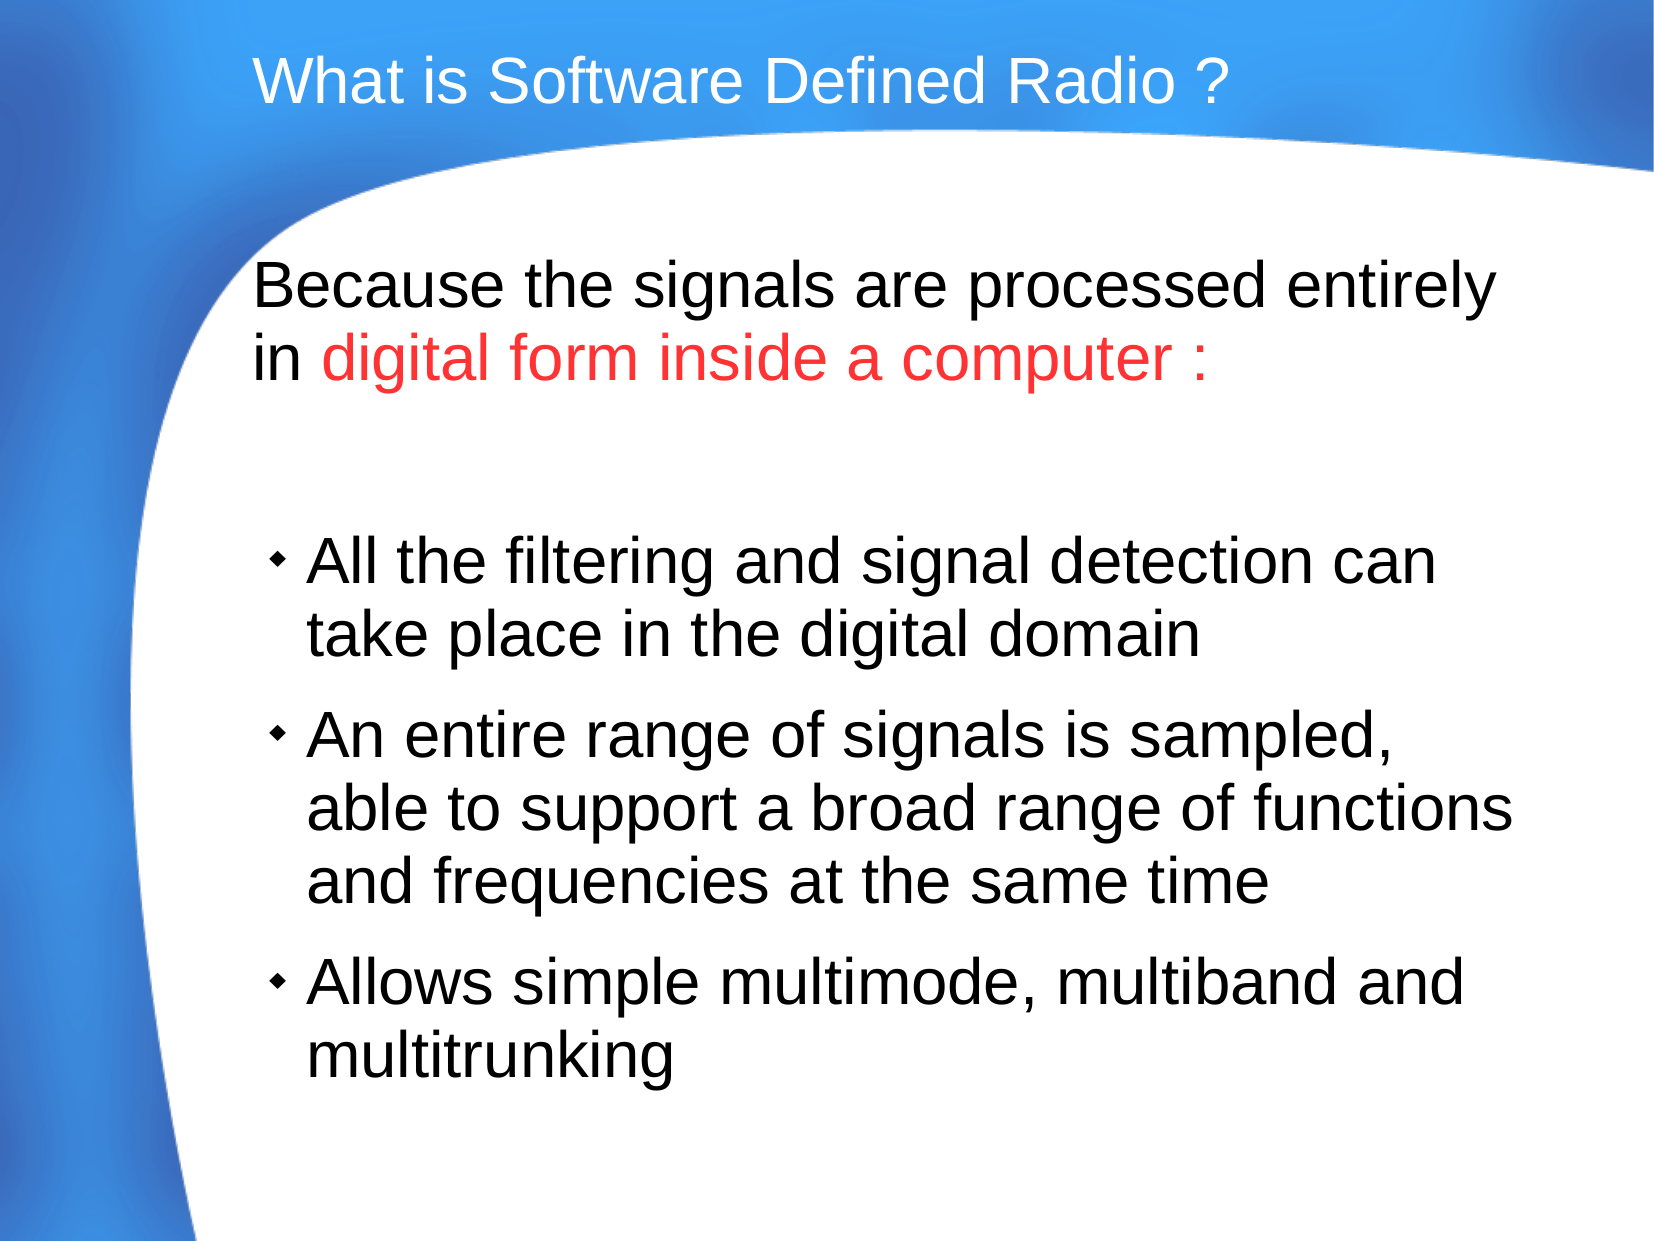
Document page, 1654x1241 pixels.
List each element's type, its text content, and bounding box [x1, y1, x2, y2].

picture [0, 0, 1654, 1241]
list What is Software Defined Radio ? Because the signals are processed entirely in digital form inside a computer : All the filtering and signal detection can take place in the digital domain An entire range of signals is sampled, able to support a broad range of functions and frequencies at the same time Allows simple multimode, multiband and multitrunking [252, 45, 1535, 1171]
